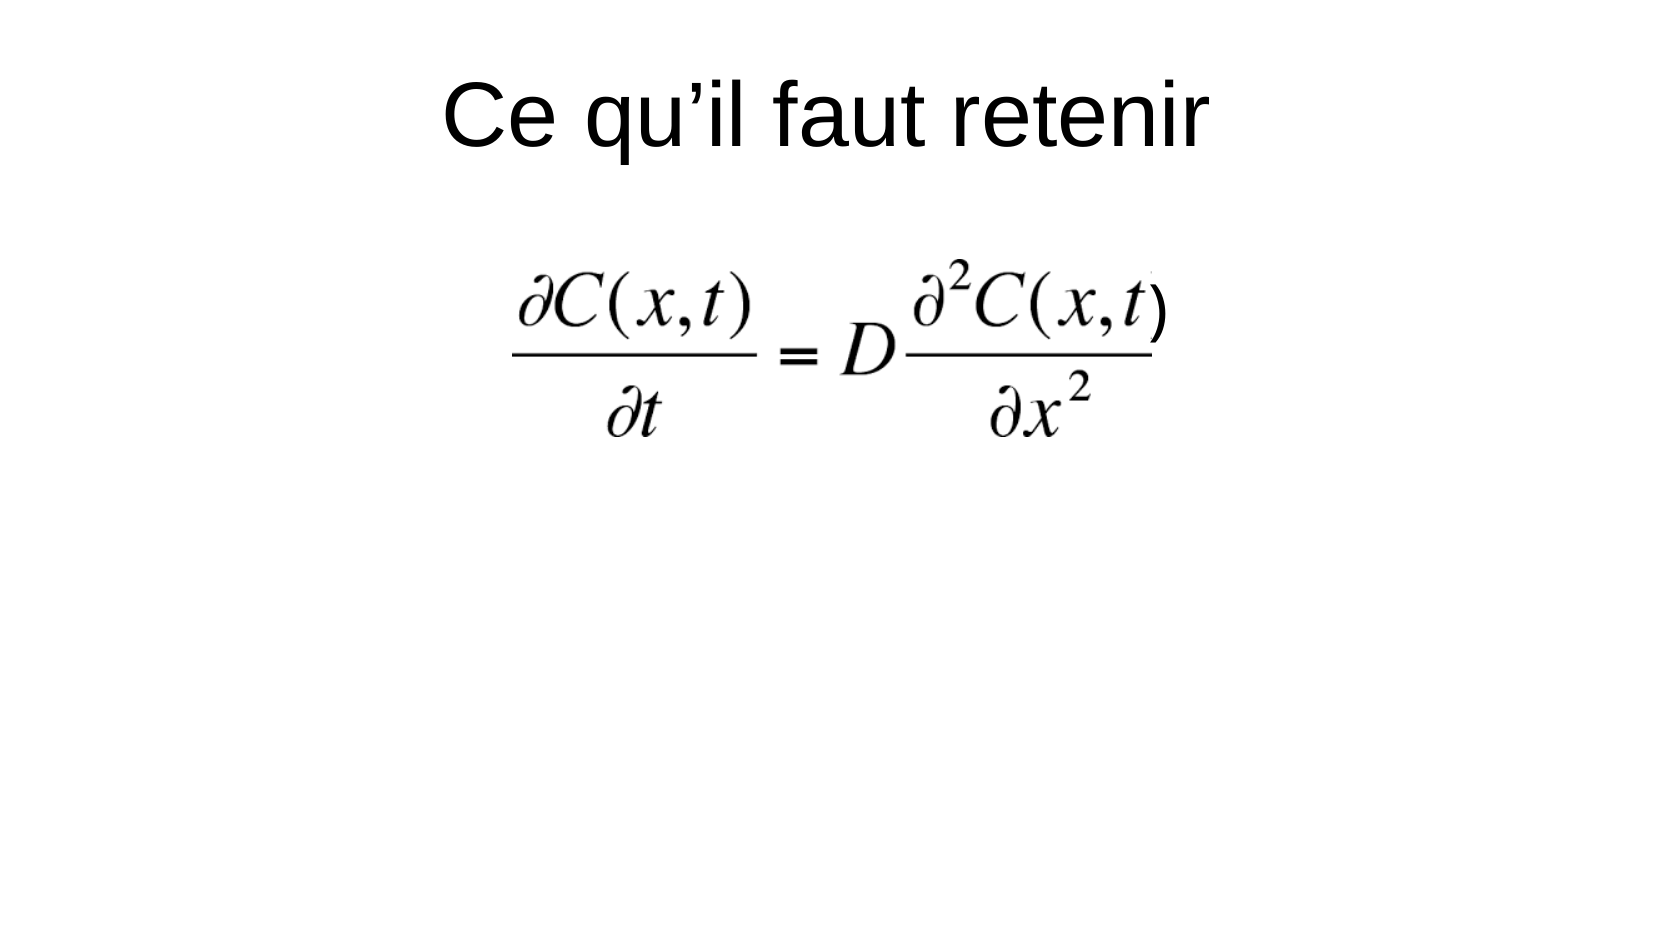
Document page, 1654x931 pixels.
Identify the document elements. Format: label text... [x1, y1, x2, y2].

title Ce qu’il faut retenir [82, 37, 1571, 193]
picture [512, 259, 1152, 438]
text_box ) [1133, 253, 1170, 346]
